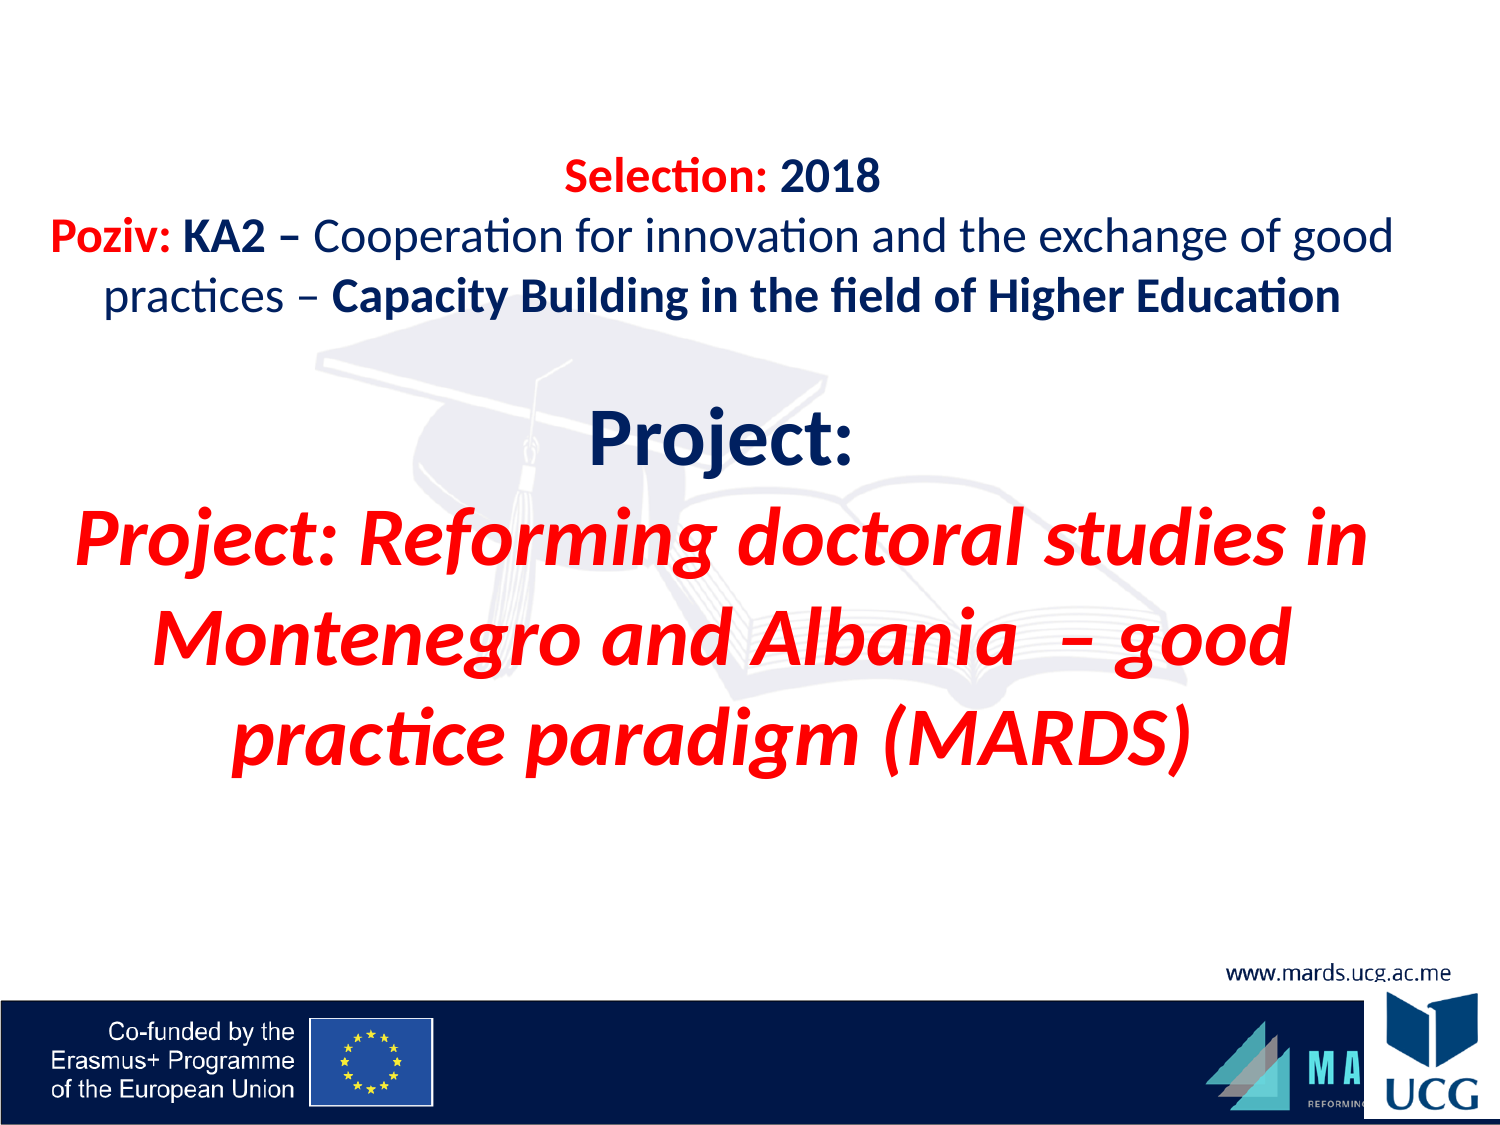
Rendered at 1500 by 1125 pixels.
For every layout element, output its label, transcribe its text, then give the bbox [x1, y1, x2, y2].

text_box Selection: 2018 Poziv: KA2 – Cooperation for innovation and the exchange of good practices – Capacity Building in the field of Higher Education Project: Project: Reforming doctoral studies in Montenegro and Albania – good practice paradigm (MARDS) [35, 90, 1465, 1125]
picture [1364, 982, 1500, 1119]
